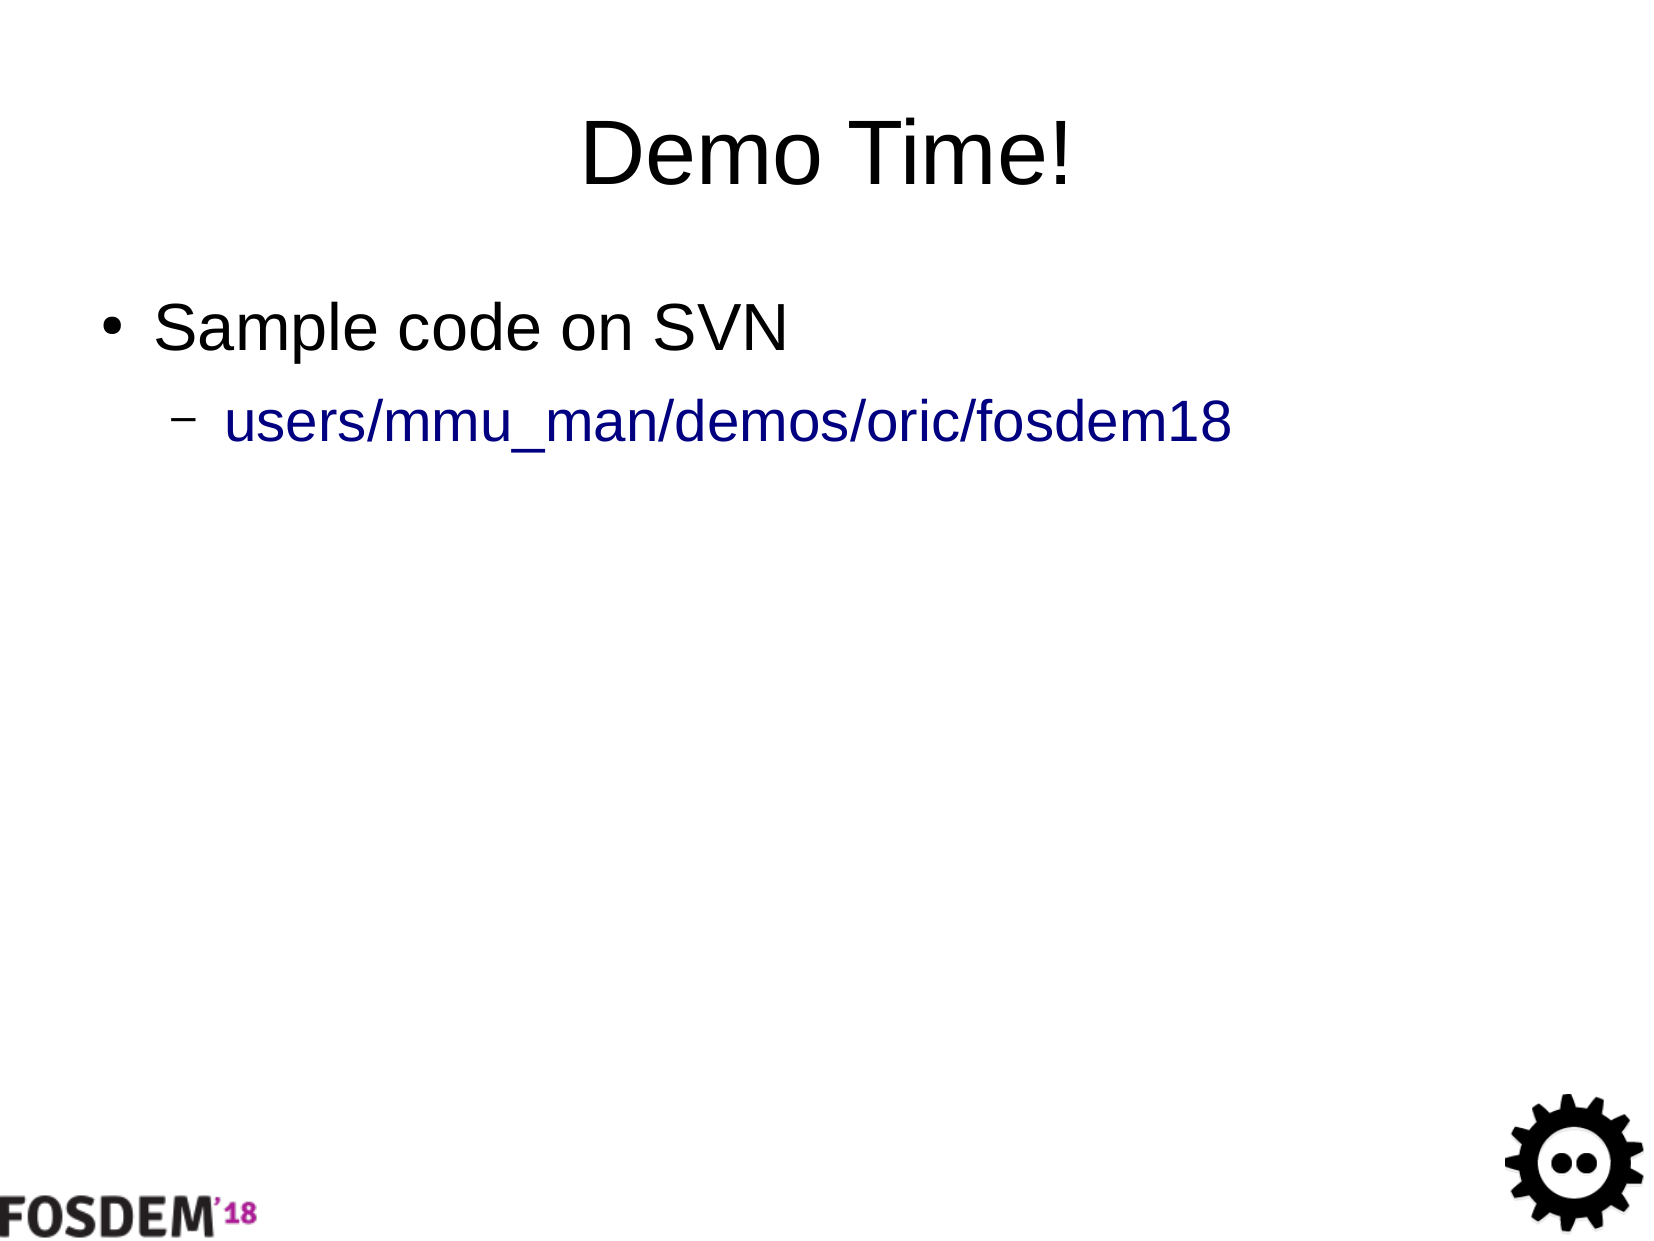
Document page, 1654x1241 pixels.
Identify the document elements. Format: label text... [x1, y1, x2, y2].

title Demo Time! [82, 49, 1571, 257]
picture [0, 1191, 266, 1241]
list Sample code on SVN users/mmu_man/demos/oric/fosdem18 [82, 290, 1571, 1010]
picture [1505, 1094, 1648, 1235]
